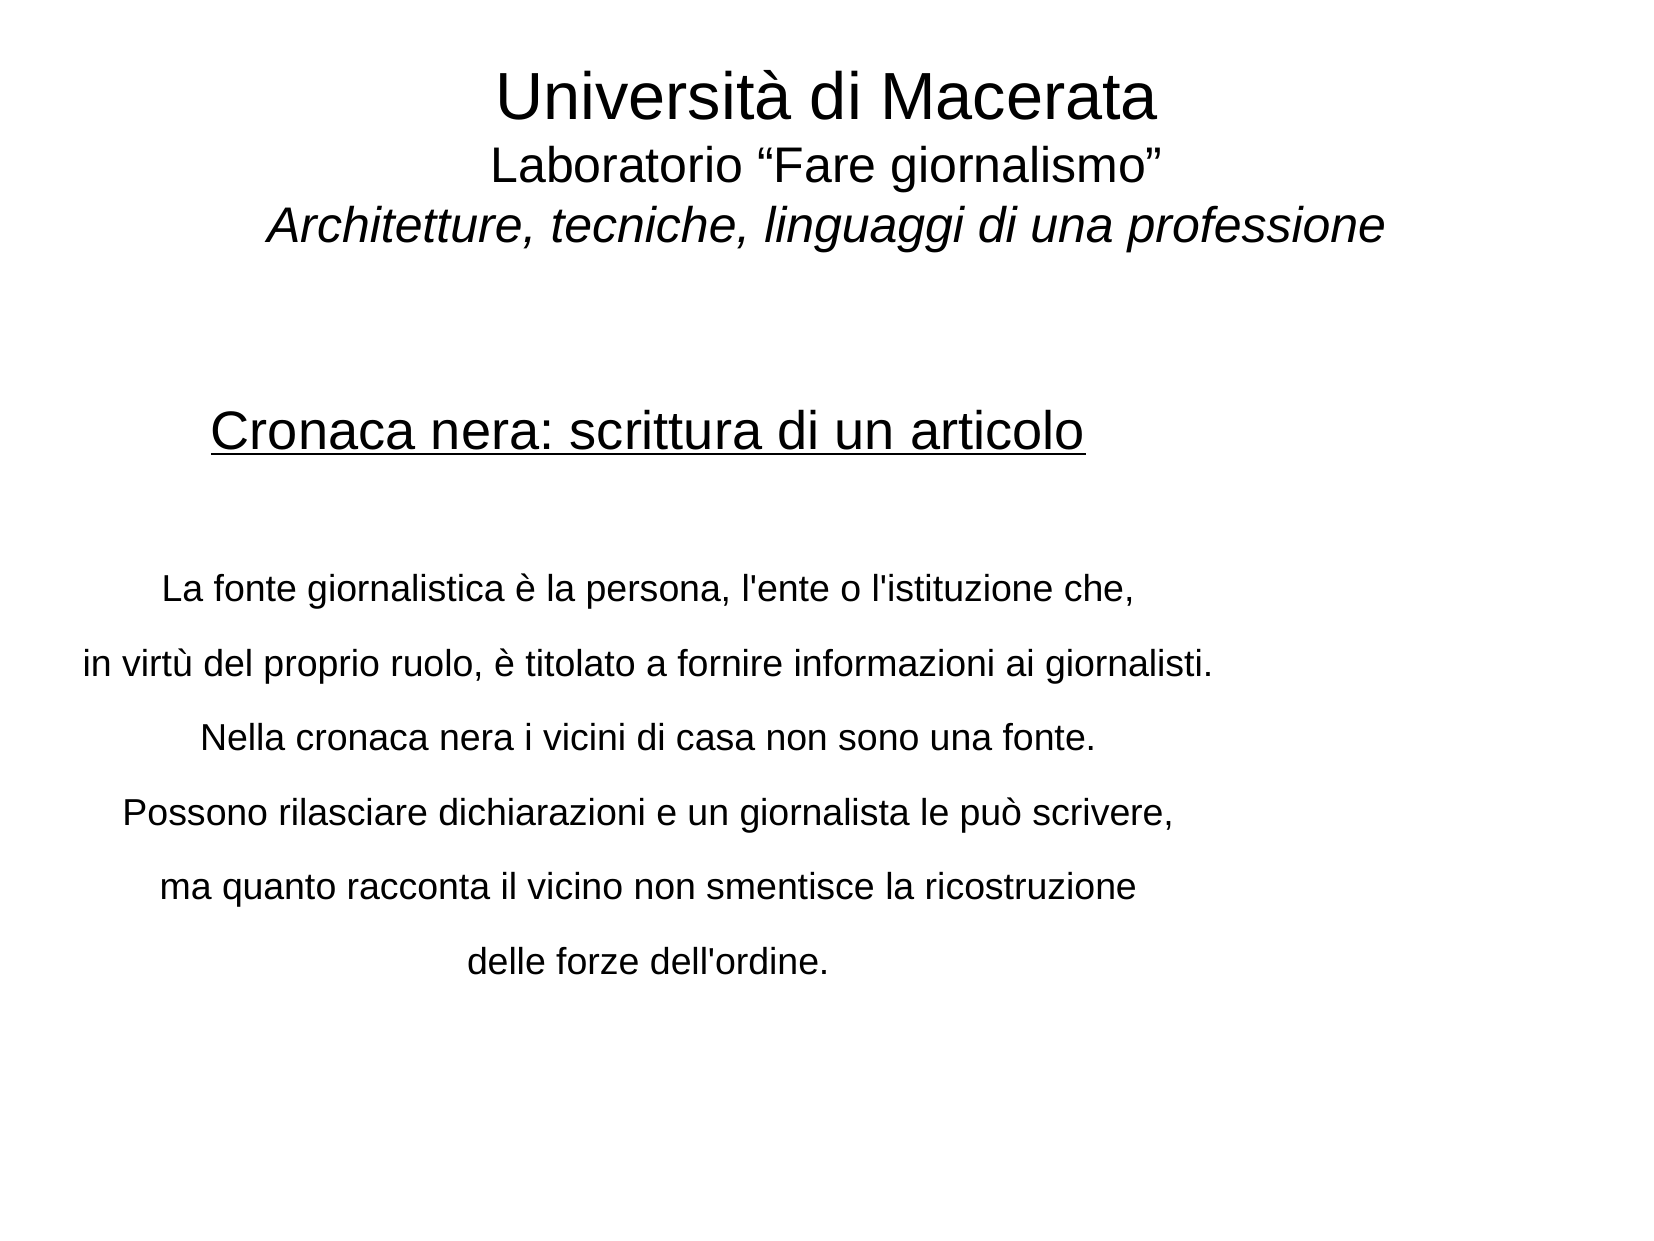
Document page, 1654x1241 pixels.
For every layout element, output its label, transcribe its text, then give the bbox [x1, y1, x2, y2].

title Università di Macerata Laboratorio “Fare giornalismo” Architetture, tecniche, linguaggi di una professione [82, 49, 1571, 257]
subtitle Cronaca nera: scrittura di un articolo La fonte giornalistica è la persona, l'ente o l'istituzione che, in virtù del proprio ruolo, è titolato a fornire informazioni ai giornalisti. Nella cronaca nera i vicini di casa non sono una fonte. Possono rilasciare dichiarazioni e un giornalista le può scrivere, ma quanto racconta il vicino non smentisce la ricostruzione delle forze dell'ordine. [82, 291, 1571, 1235]
